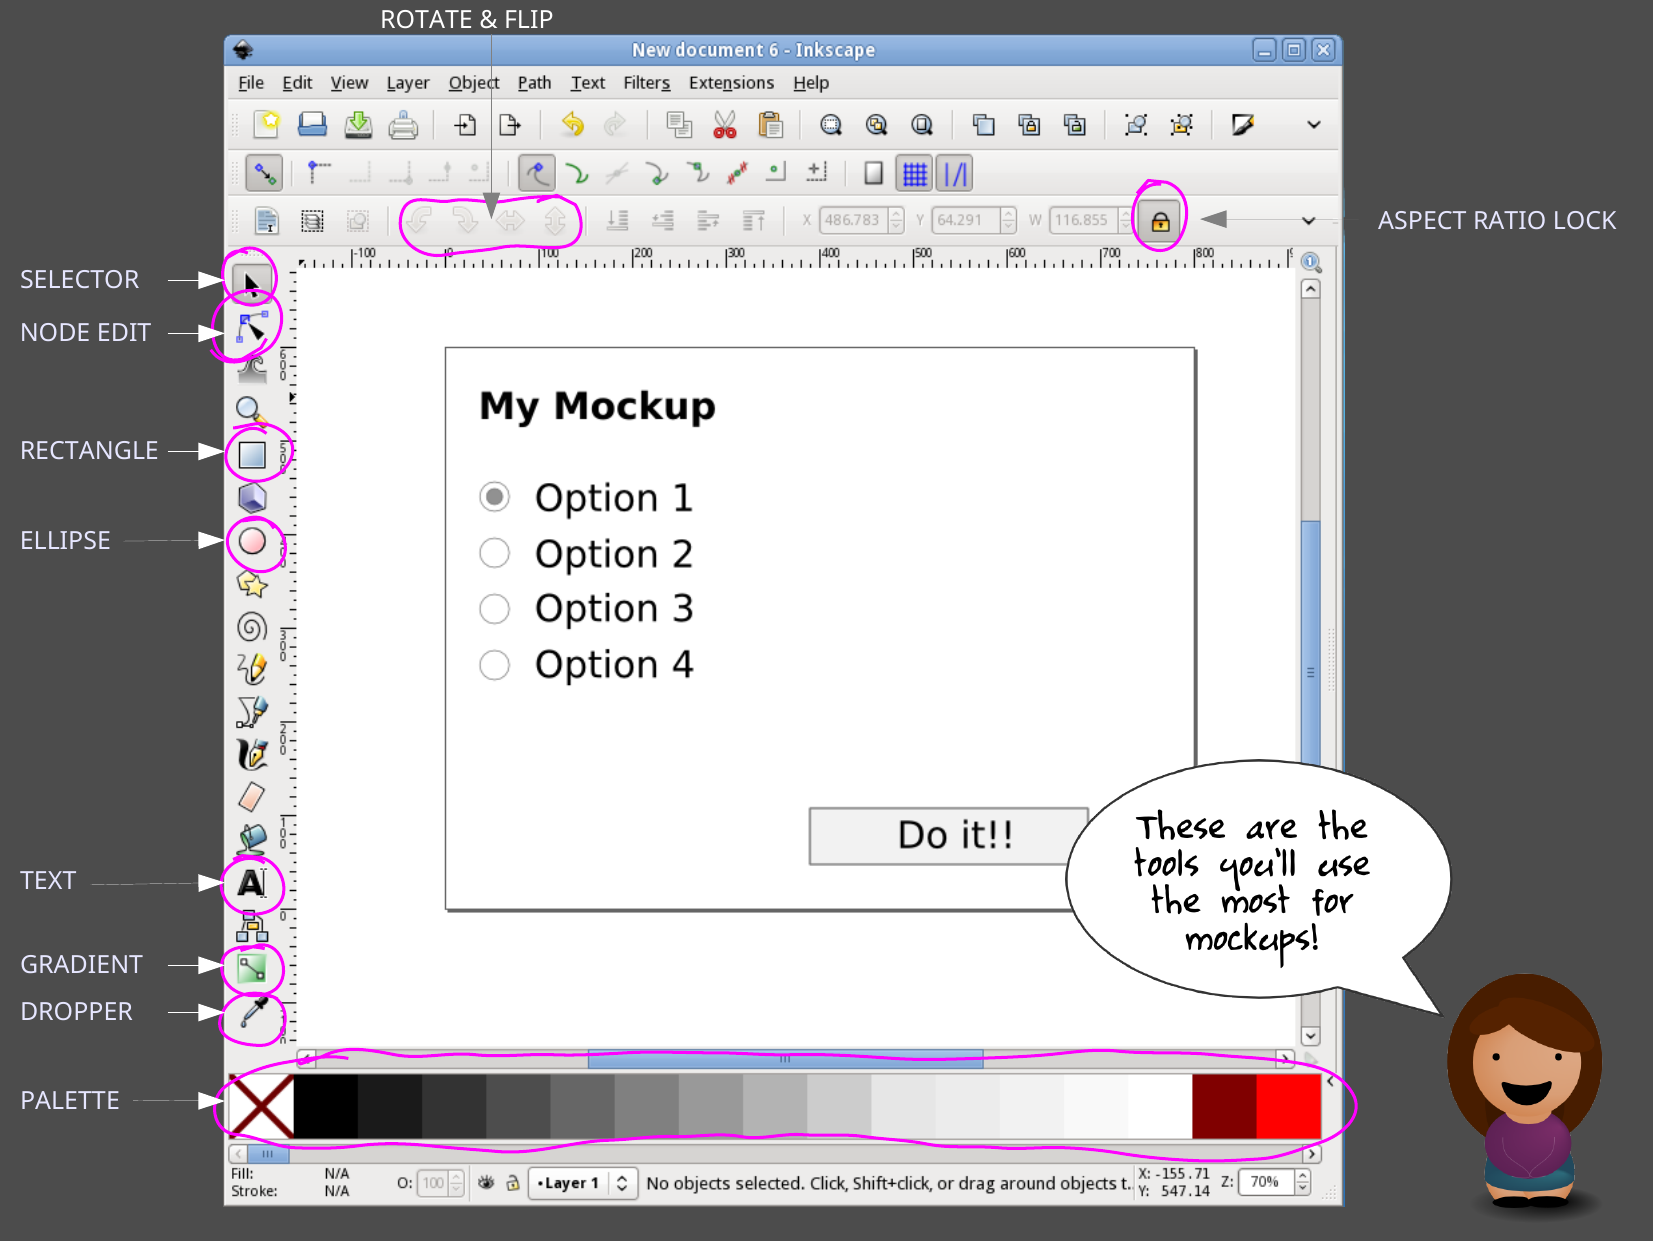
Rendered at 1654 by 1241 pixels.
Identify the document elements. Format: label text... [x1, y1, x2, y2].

picture [223, 34, 1603, 1223]
text_box ELLIPSE [19, 513, 151, 572]
text_box NODE EDIT [19, 318, 234, 371]
text_box TEXT [19, 851, 151, 912]
picture [234, 426, 291, 479]
picture [235, 292, 267, 303]
text_box ROTATE & FLIP [380, 0, 594, 58]
picture [223, 860, 282, 912]
picture [234, 997, 283, 1043]
text_box SELECTOR [19, 243, 234, 318]
text_box PALETTE [20, 1064, 151, 1139]
text_box GRADIENT [19, 928, 234, 1003]
picture [234, 948, 281, 992]
picture [229, 521, 283, 570]
picture [234, 299, 280, 358]
text_box RECTANGLE [19, 414, 234, 489]
text_box ASPECT RATIO LOCK [1378, 184, 1653, 259]
picture [402, 199, 579, 253]
text_box DROPPER [20, 975, 234, 1050]
picture [234, 250, 274, 293]
